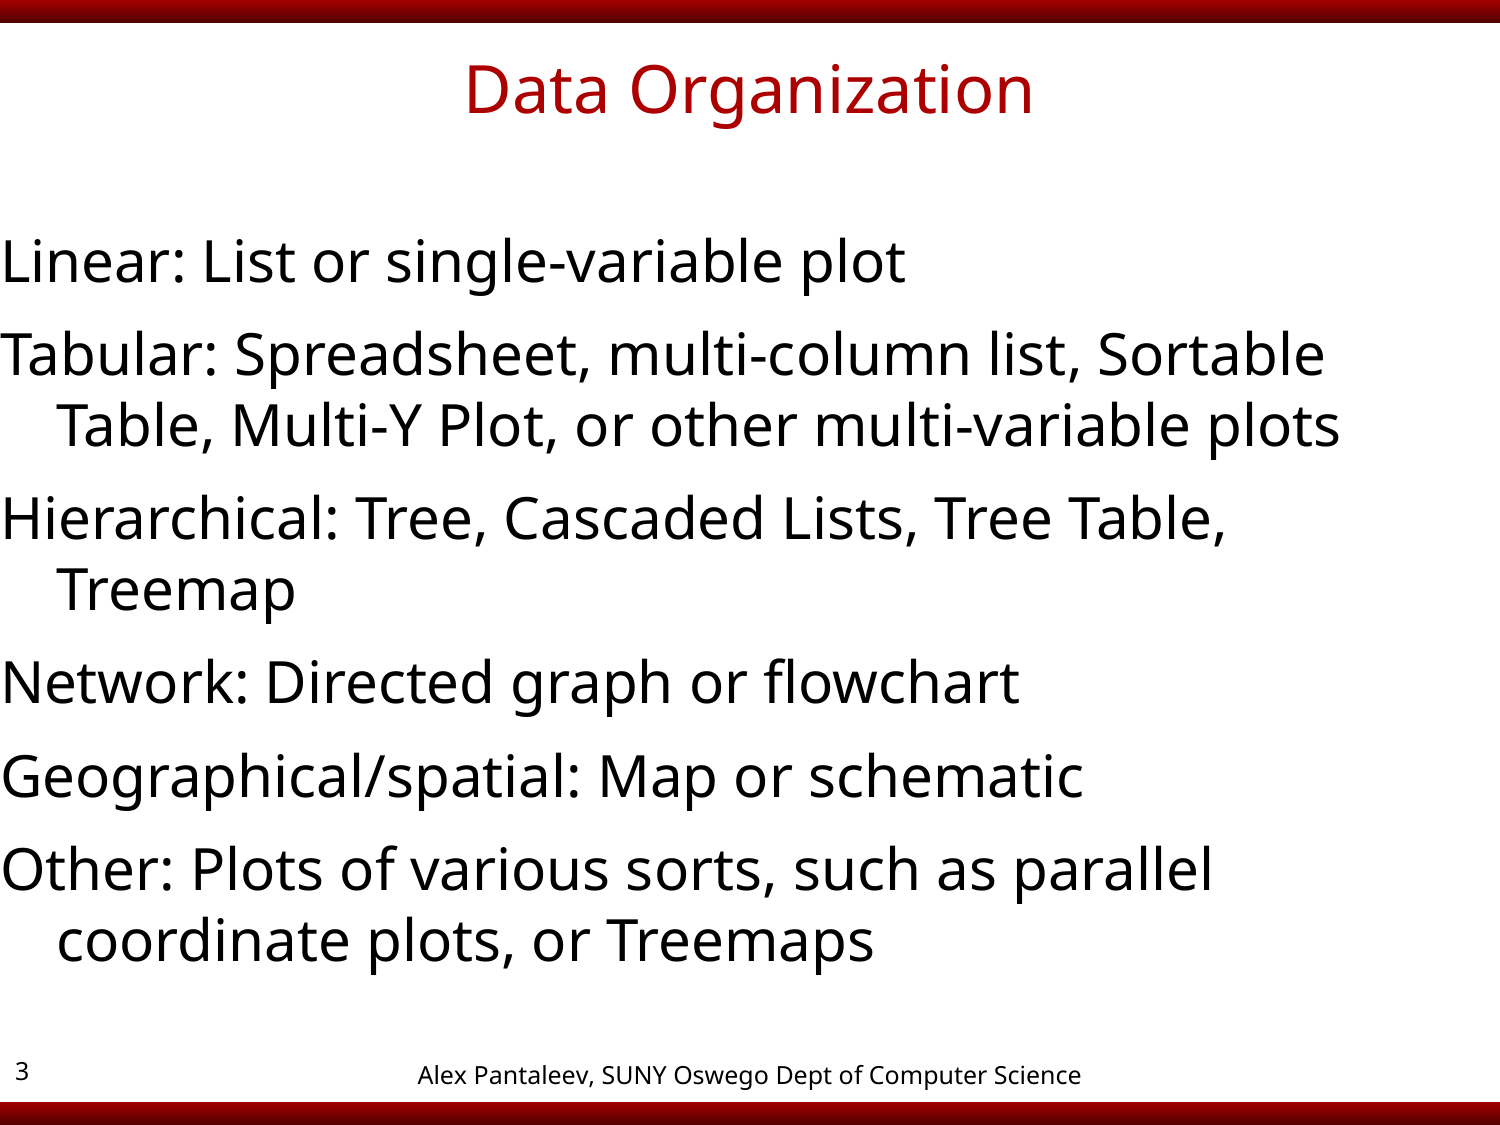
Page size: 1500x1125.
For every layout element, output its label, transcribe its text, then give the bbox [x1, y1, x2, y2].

title Data Organization [0, 32, 1500, 143]
list Linear: List or single-variable plot Tabular: Spreadsheet, multi-column list, Sortable Table, Multi-Y Plot, or other multi-variable plots Hierarchical: Tree, Cascaded Lists, Tree Table, Treemap Network: Directed graph or flowchart Geographical/spatial: Map or schematic Other: Plots of various sorts, such as parallel coordinate plots, or Treemaps [0, 224, 1476, 1048]
